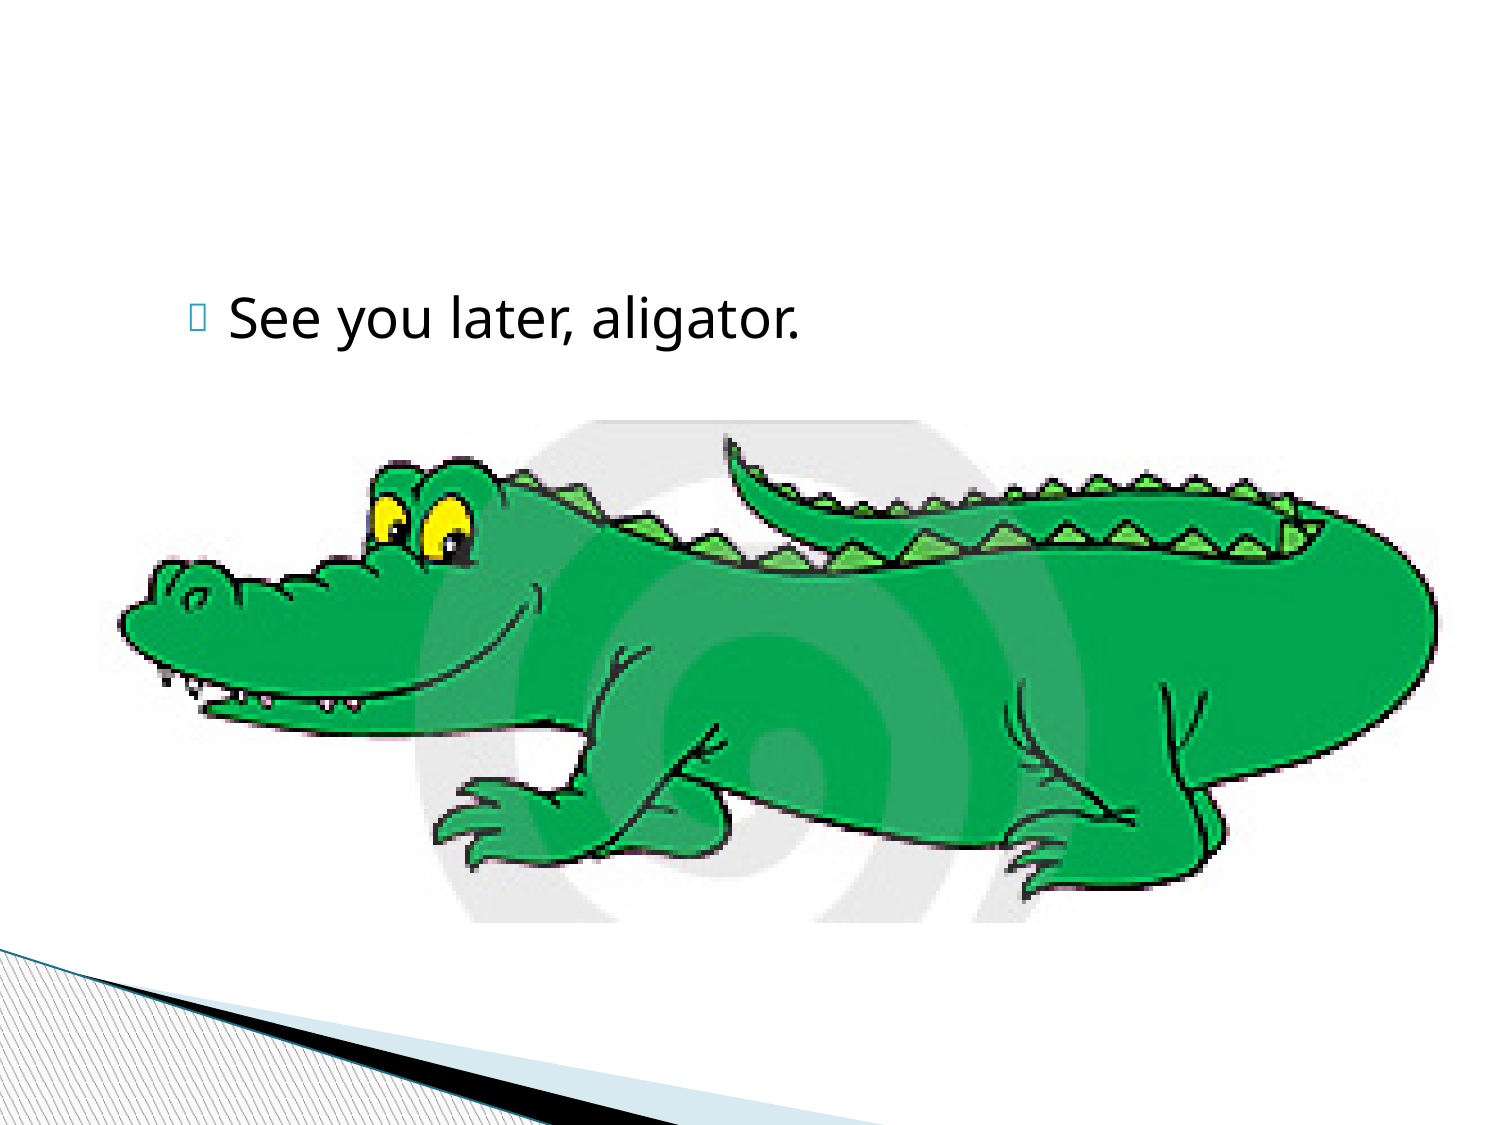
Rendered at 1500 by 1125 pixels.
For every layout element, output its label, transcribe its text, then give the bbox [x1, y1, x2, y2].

picture [99, 420, 1457, 923]
list See you later, aligator. [153, 275, 1500, 1018]
picture [0, 952, 543, 1125]
